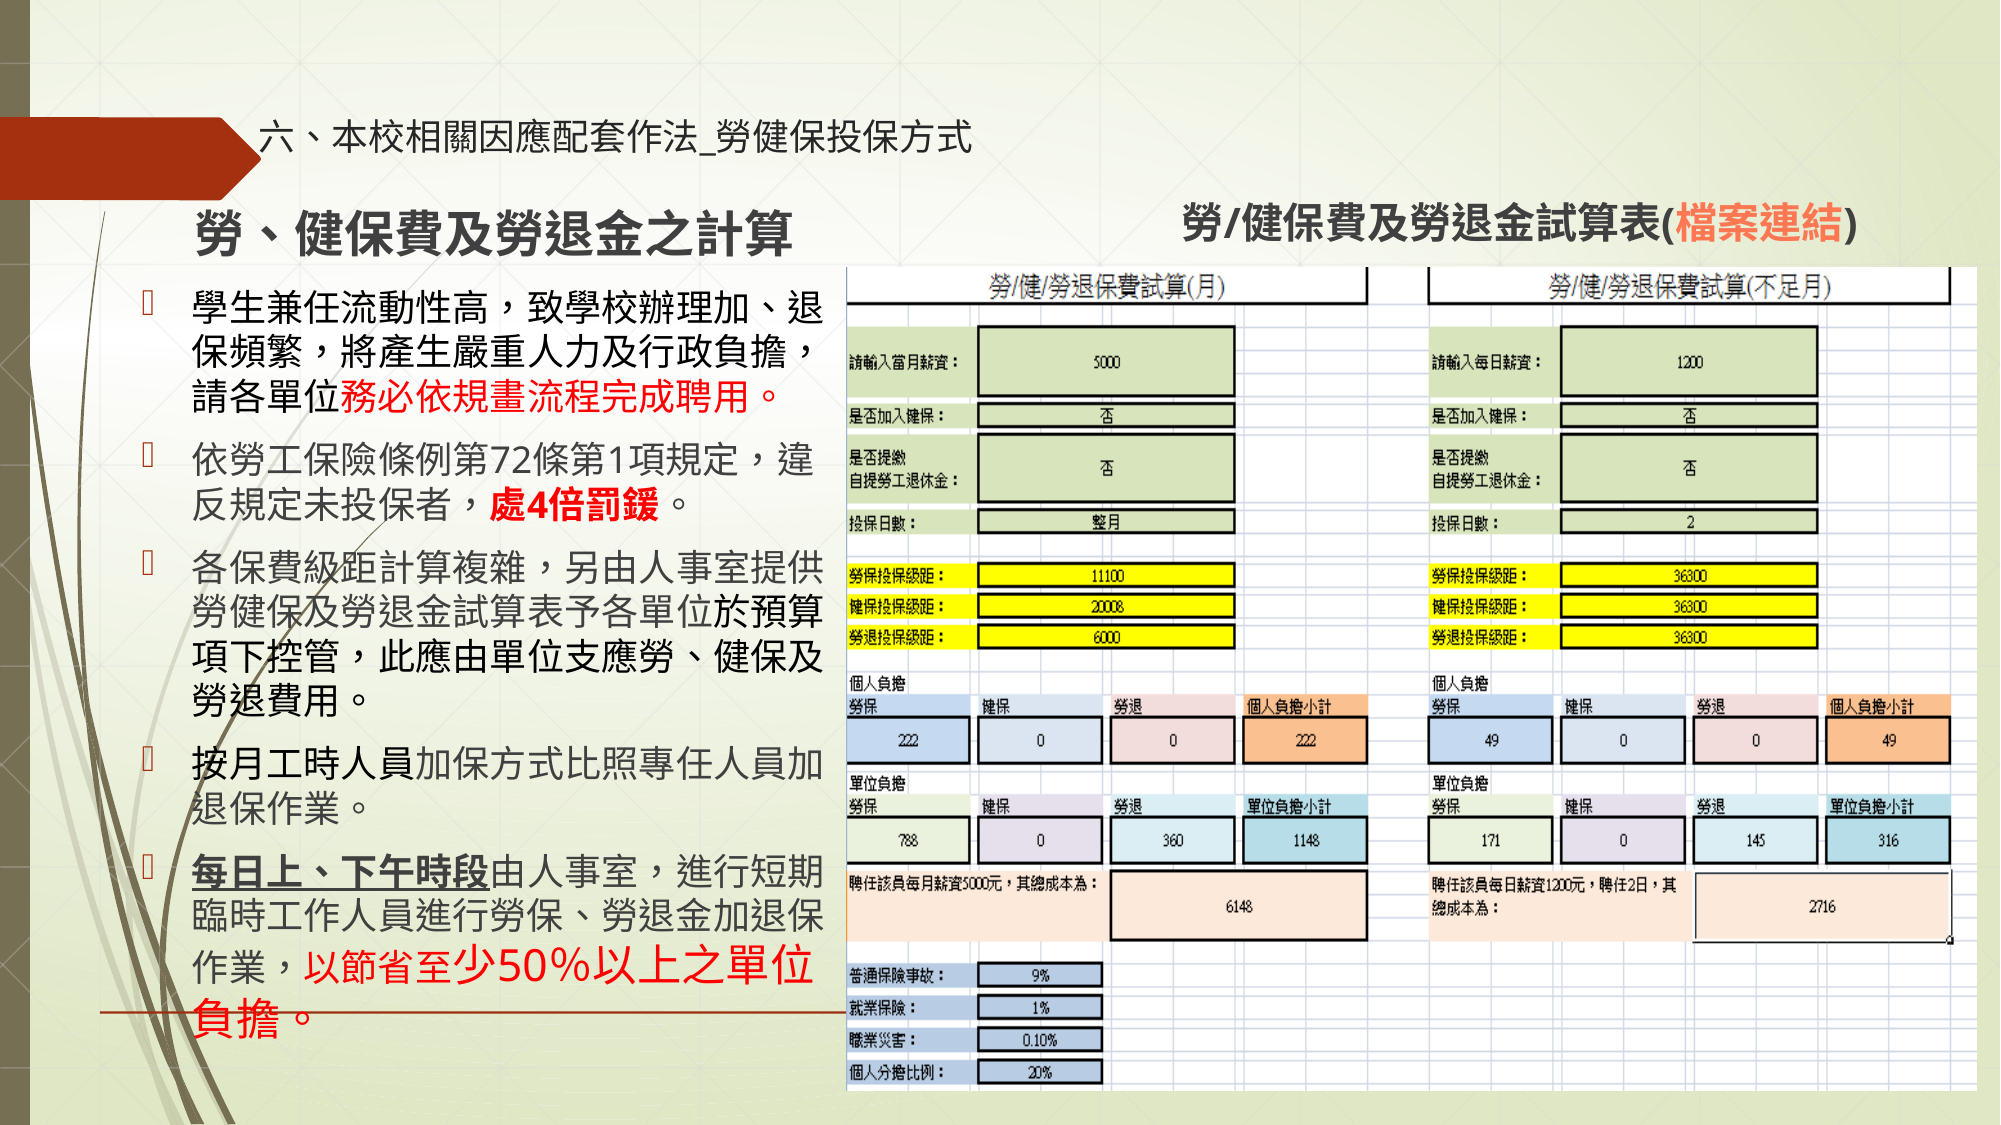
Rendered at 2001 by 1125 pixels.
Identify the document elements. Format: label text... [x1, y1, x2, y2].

title 六、本校相關因應配套作法_勞健保投保方式 [243, 106, 1743, 212]
text_box 勞/健保費及勞退金試算表(檔案連結) [1130, 189, 1909, 299]
list 學生兼任流動性高，致學校辦理加、退保頻繁，將產生嚴重人力及行政負擔，請各單位務必依規畫流程完成聘用。 依勞工保險條例第72條第1項規定，違反規定未投保者，處4倍罰鍰。 各保費級距計算複雜，另由人事室提供勞健保及勞退金試算表予各單位於預算項下控管，此應由單位支應勞、健保及勞退費用。 按月工時人員加保方式比照專任人員加退保作業。 每日上、下午時段由人事室，進行短期臨時工作人員進行勞保、勞退金加退保作業，以節省至少50％以上之單位負擔。 [126, 276, 843, 1091]
picture [846, 267, 1977, 1092]
list 勞、健保費及勞退金之計算 [179, 175, 812, 270]
